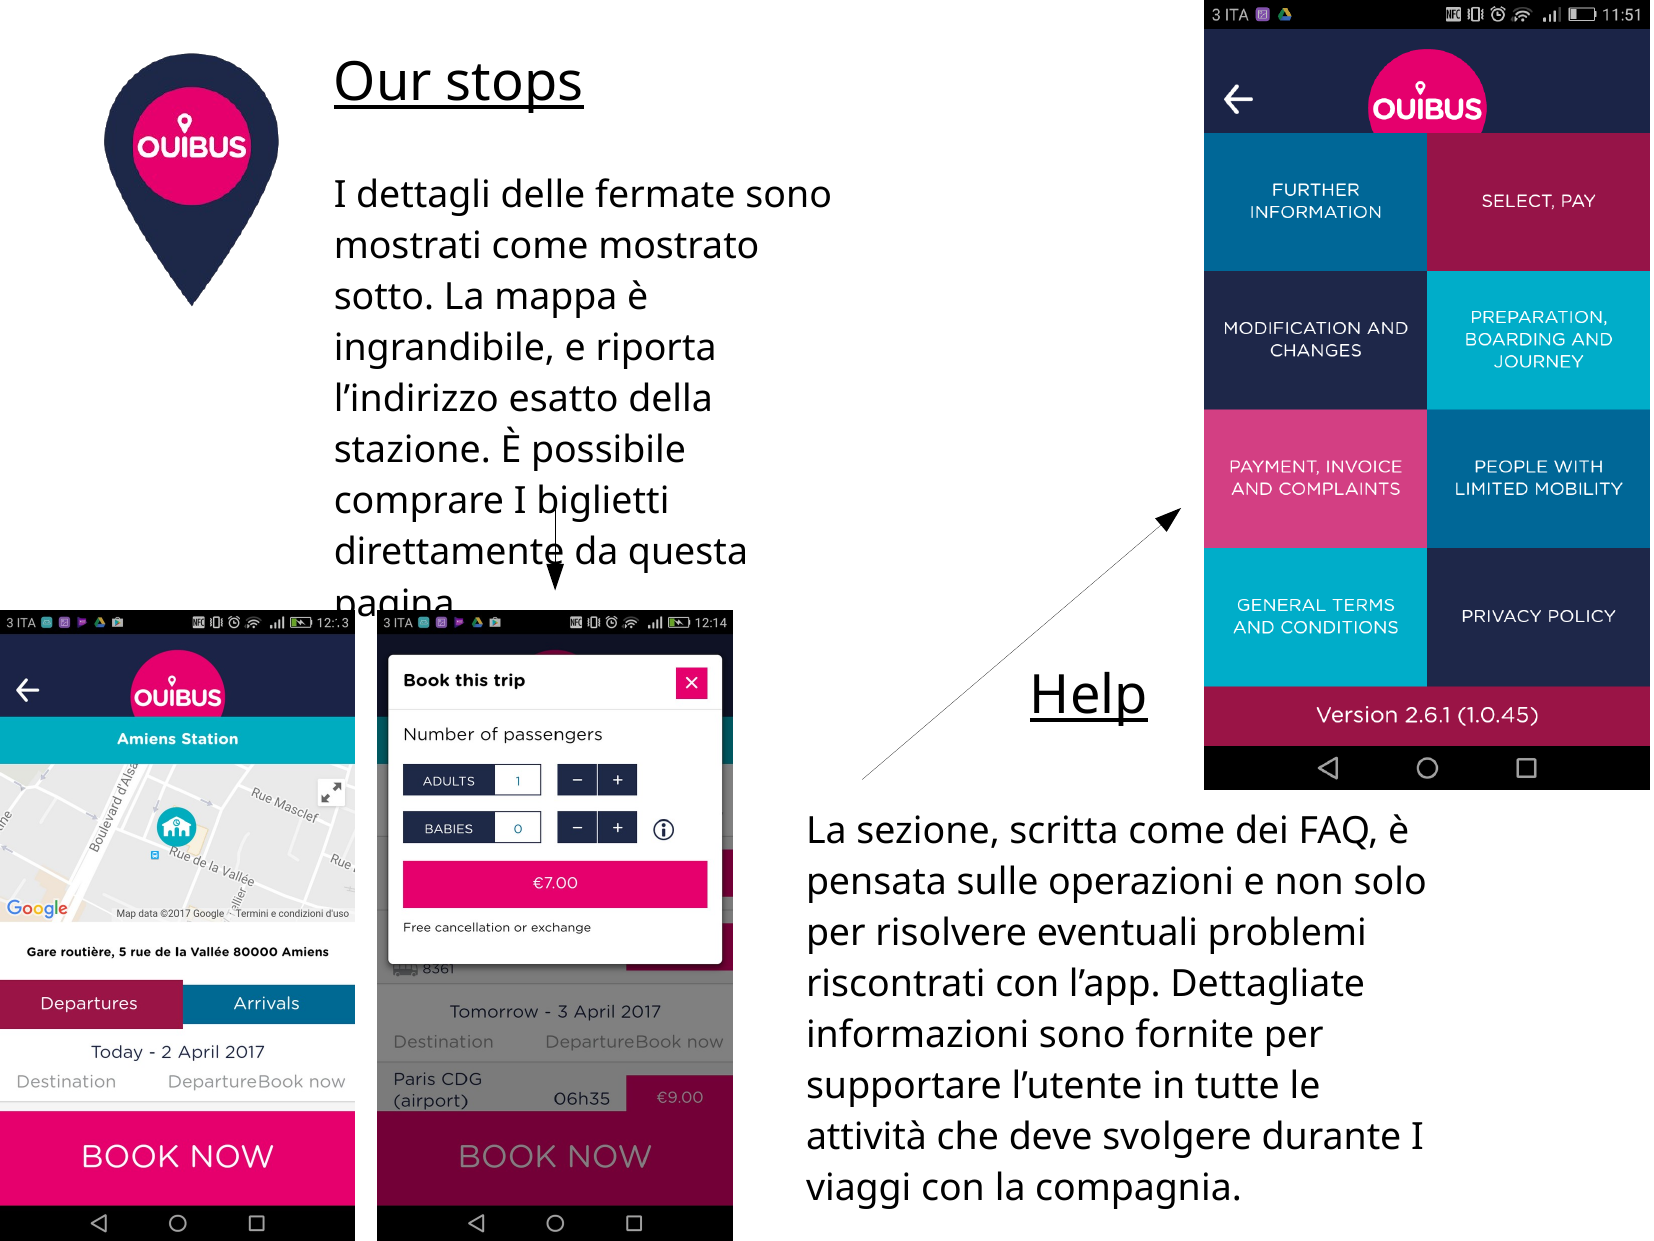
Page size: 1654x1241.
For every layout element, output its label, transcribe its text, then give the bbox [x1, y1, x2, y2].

picture [1337, 184, 1344, 195]
picture [340, 610, 350, 614]
picture [1476, 461, 1482, 472]
text_box Our stops I dettagli delle fermate sono mostrati come mostrato sotto. La mappa è ingrandibile, e riporta l’indirizzo esatto della stazione. È possibile comprare I biglietti direttamente da questa pagina. [318, 35, 875, 567]
picture [1517, 483, 1523, 494]
picture [1299, 184, 1306, 195]
text_box Help La sezione, scritta come dei FAQ, è pensata sulle operazioni e non solo per risolvere eventuali problemi riscontrati con l’app. Dettagliate informazioni sono fornite per supportare l’utente in tutte le attività che deve svolgere durante I viaggi con la compagnia. [791, 648, 1465, 1205]
picture [0, 610, 355, 1241]
picture [1312, 184, 1319, 195]
picture [1204, 0, 1650, 791]
picture [377, 610, 733, 1241]
picture [279, 1002, 285, 1009]
picture [1349, 184, 1356, 195]
picture [1515, 461, 1521, 472]
picture [62, 50, 318, 308]
picture [1274, 184, 1281, 194]
picture [1505, 483, 1512, 494]
